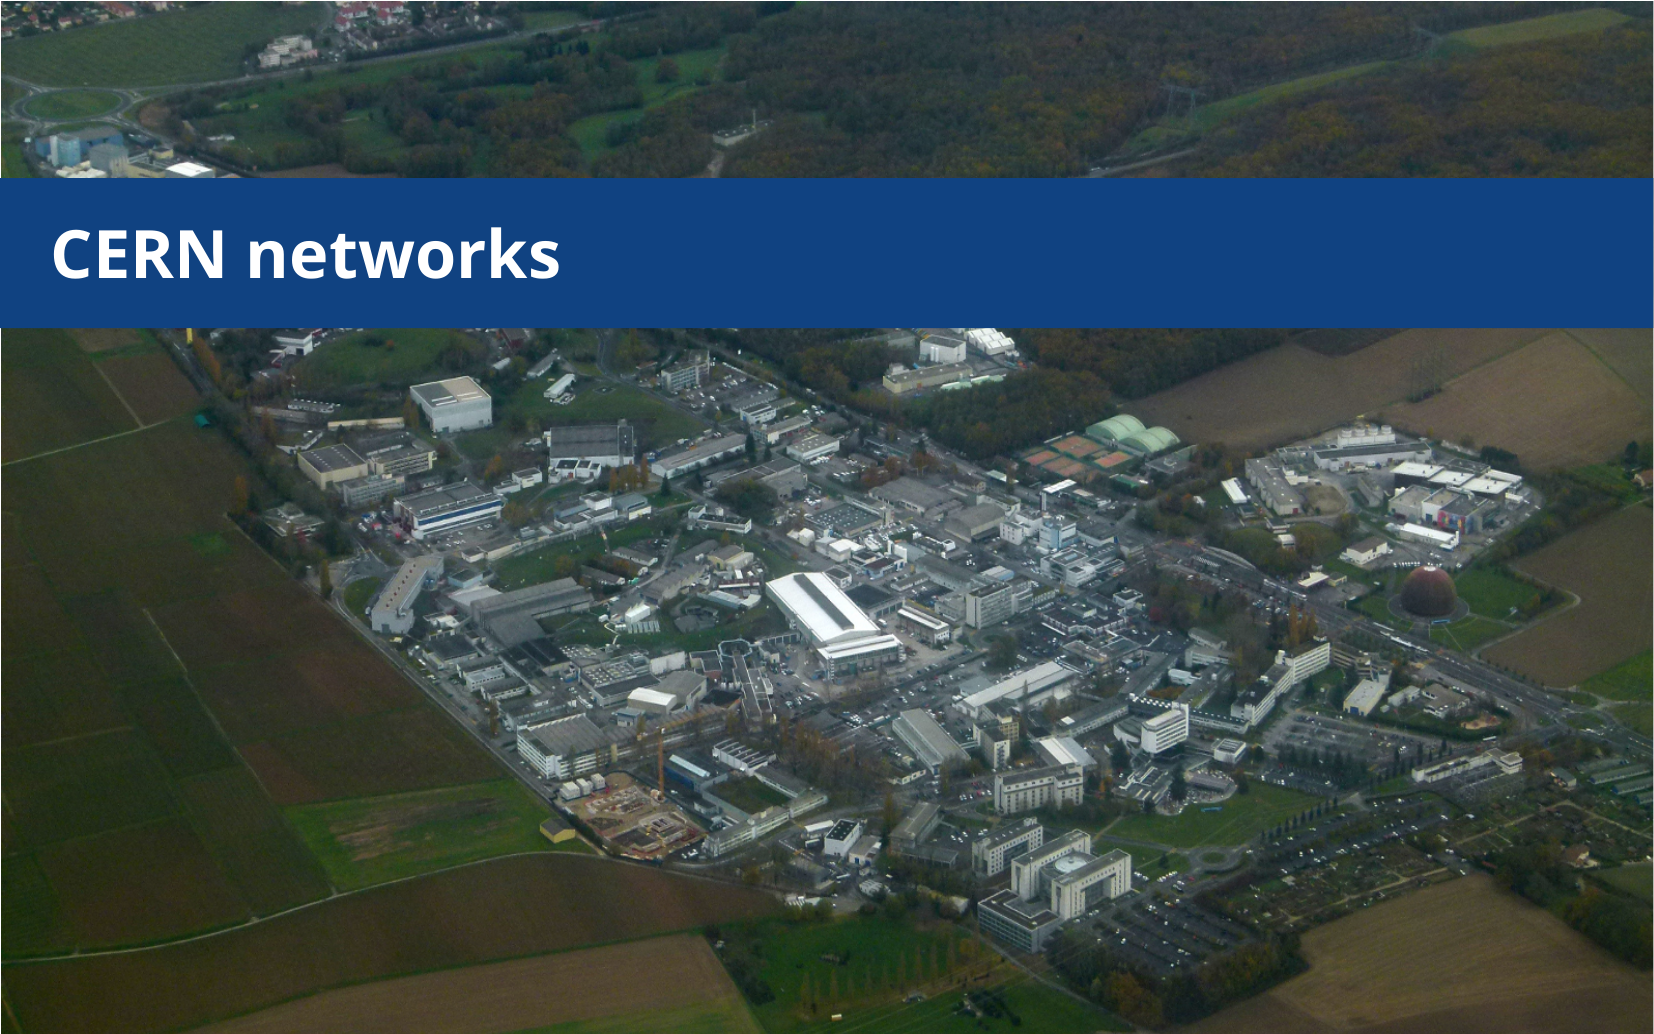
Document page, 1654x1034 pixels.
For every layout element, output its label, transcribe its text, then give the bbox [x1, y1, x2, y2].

picture [1, 329, 1654, 1034]
picture [1, 1, 1654, 178]
title CERN networks [0, 178, 1654, 329]
